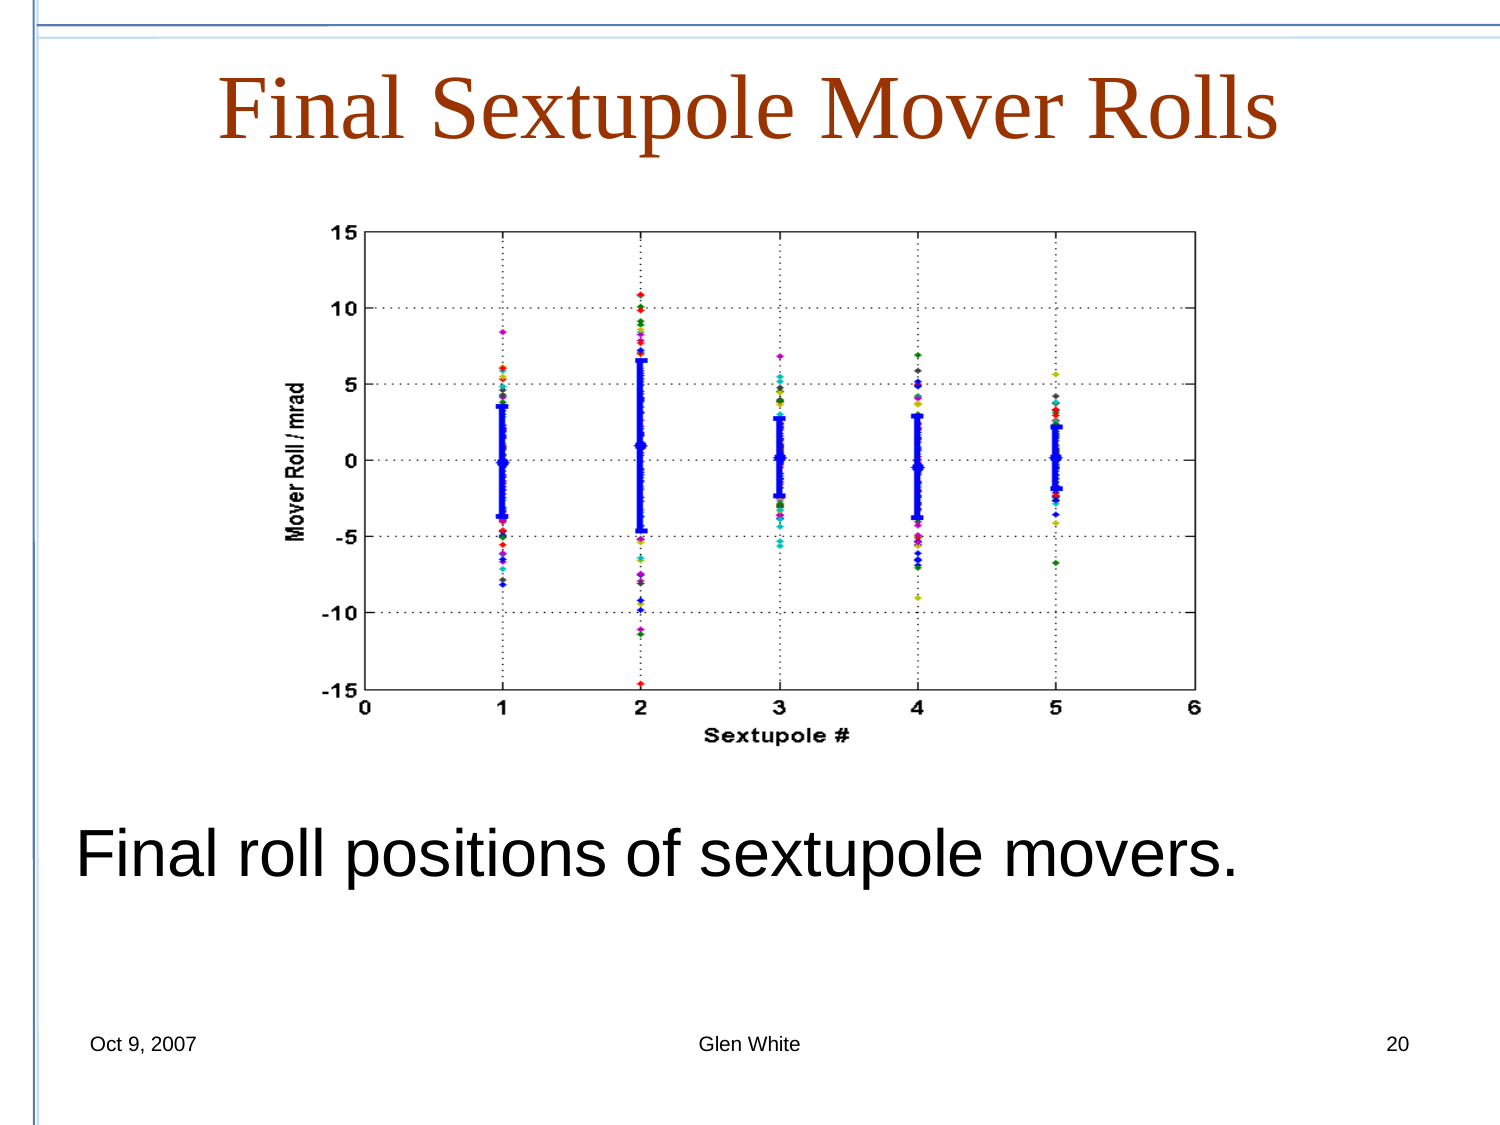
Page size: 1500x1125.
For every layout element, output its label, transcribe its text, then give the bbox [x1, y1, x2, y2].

list Final roll positions of sextupole movers. [75, 824, 1425, 991]
title Final Sextupole Mover Rolls [75, 56, 1425, 168]
picture [225, 189, 1297, 751]
